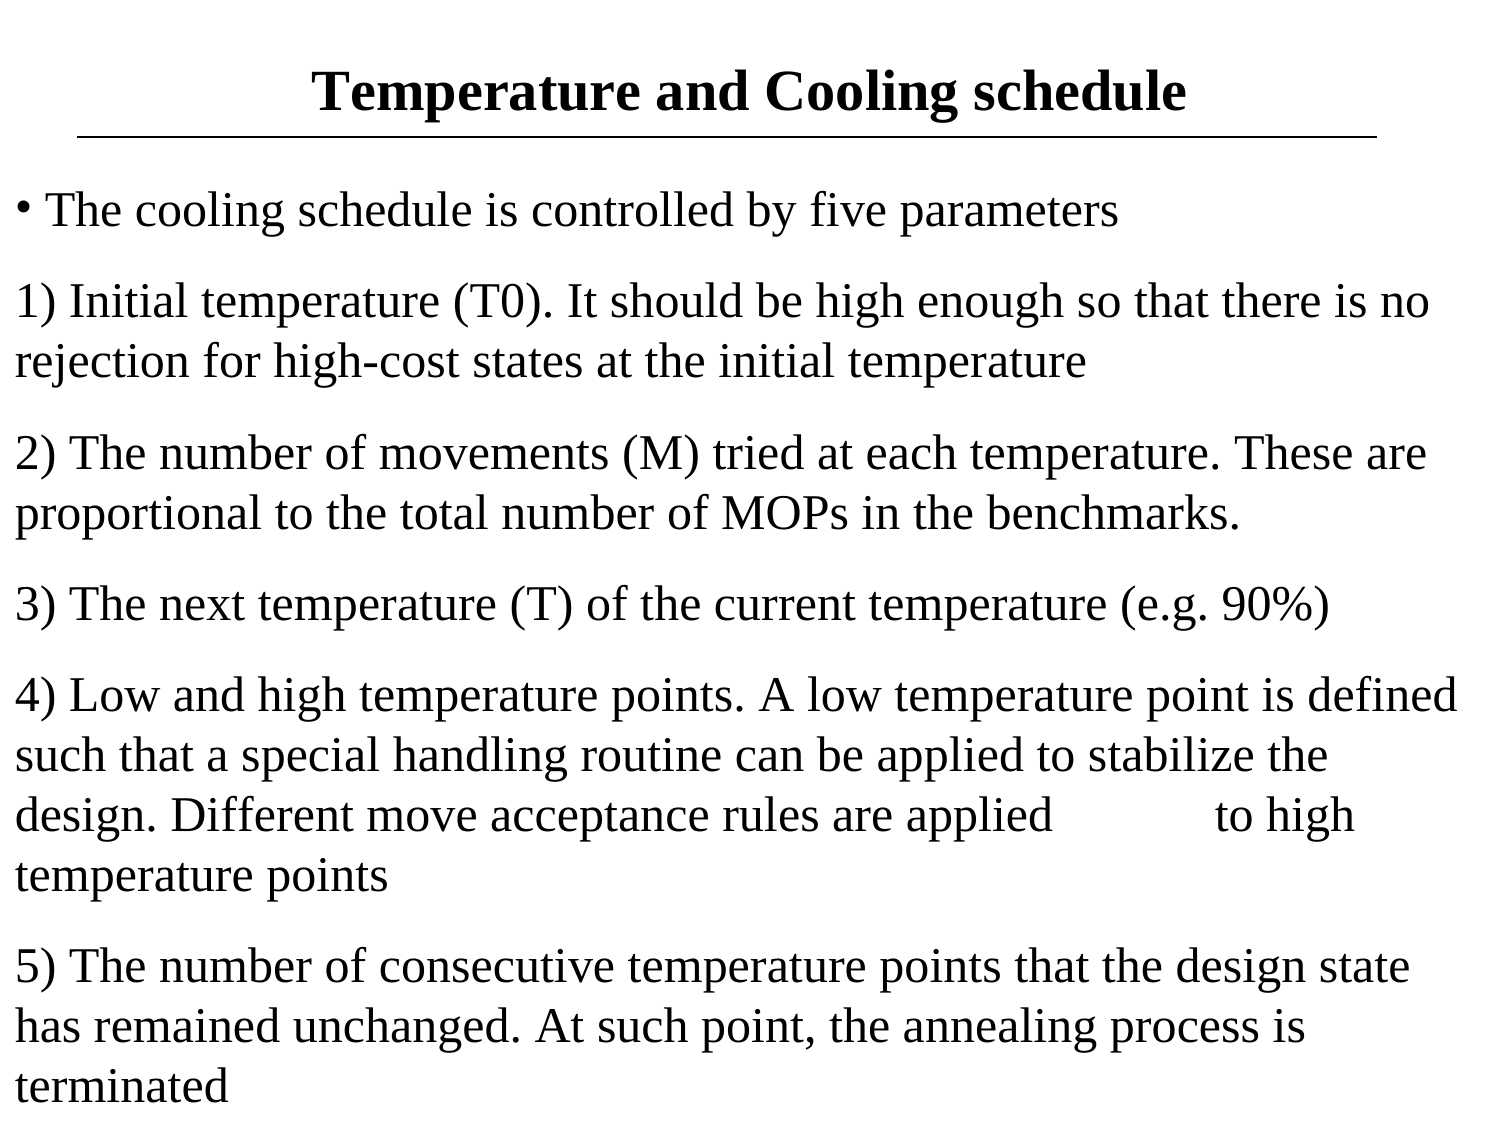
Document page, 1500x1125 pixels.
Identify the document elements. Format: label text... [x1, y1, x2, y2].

title Temperature and Cooling schedule [112, 42, 1388, 132]
text_box The cooling schedule is controlled by five parameters 1) Initial temperature (T0). It should be high enough so that there is no rejection for high-cost states at the initial temperature 2) The number of movements (M) tried at each temperature. These are proportional to the total number of MOPs in the benchmarks. 3) The next temperature (T) of the current temperature (e.g. 90%) 4) Low and high temperature points. A low temperature point is defined such that a special handling routine can be applied to stabilize the design. Different move acceptance rules are applied to high temperature points 5) The number of consecutive temperature points that the design state has remained unchanged. At such point, the annealing process is terminated [0, 174, 1500, 1115]
